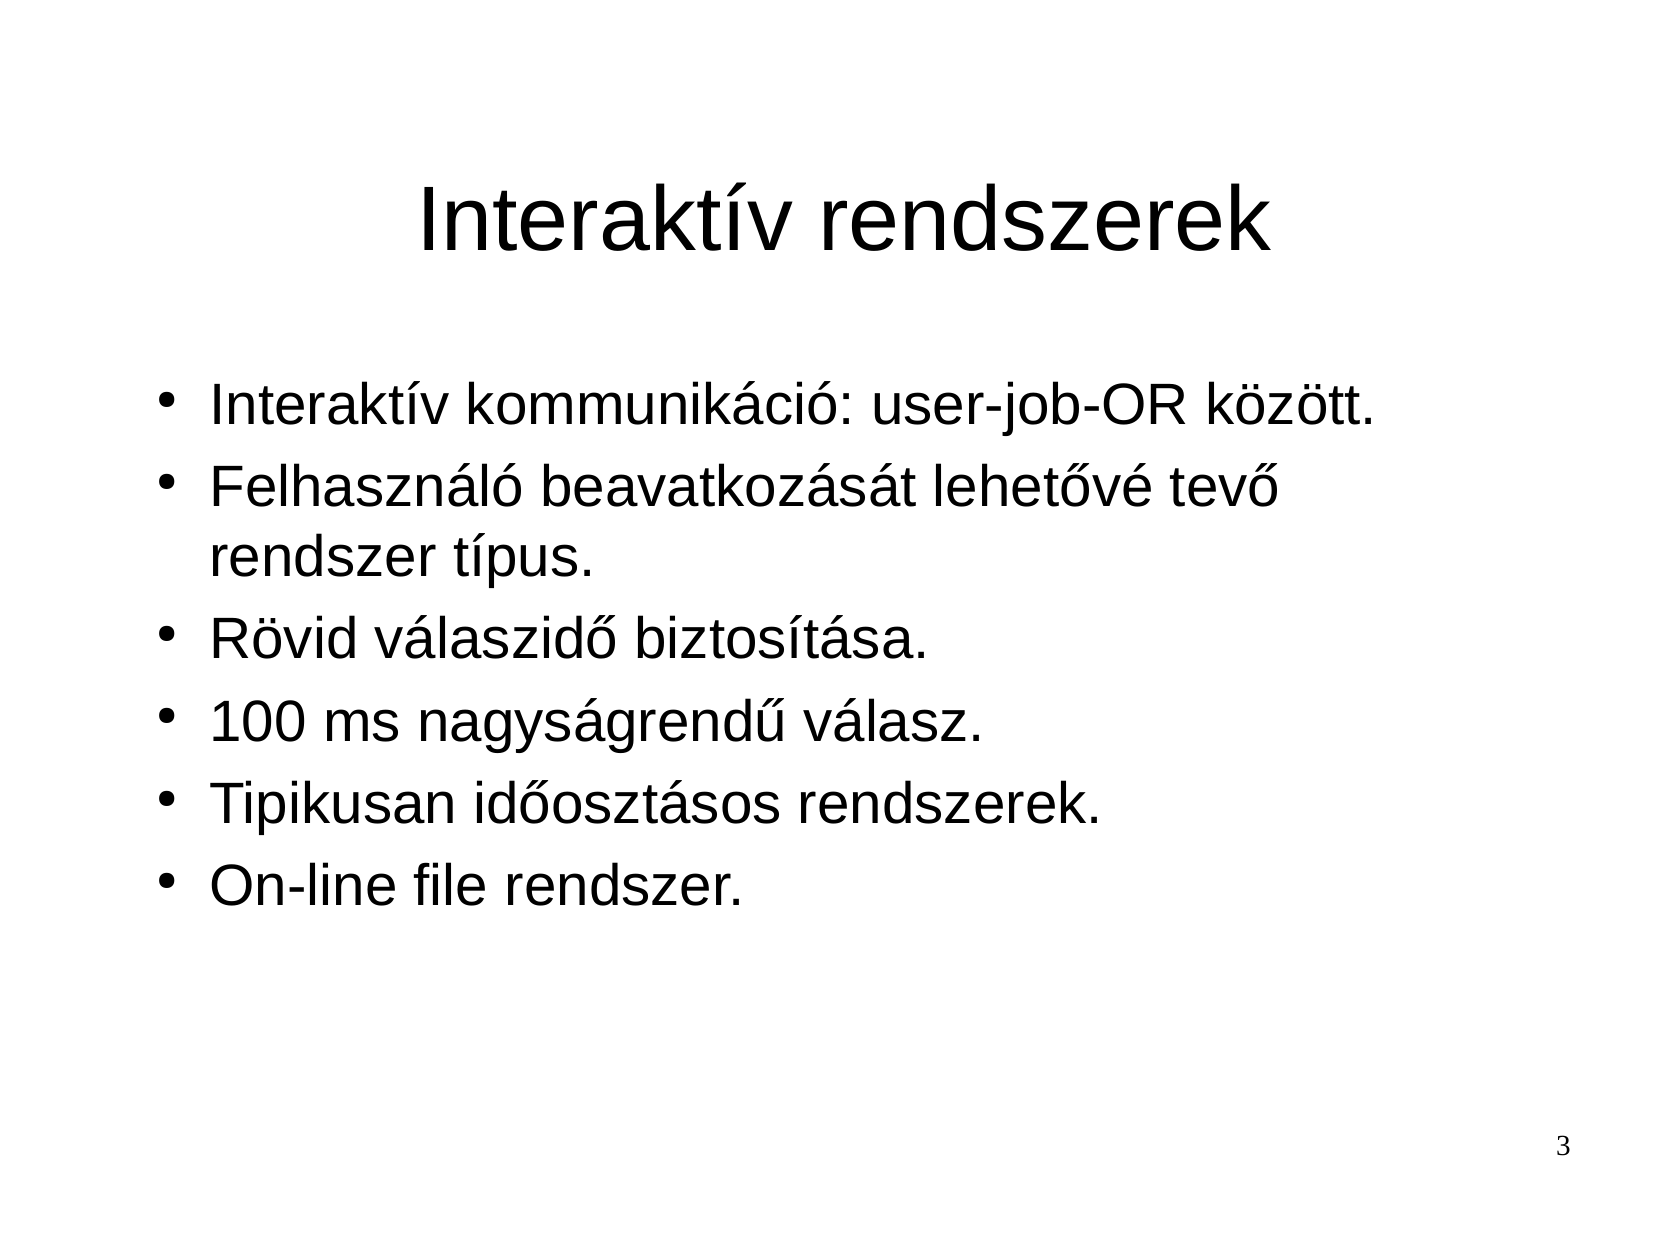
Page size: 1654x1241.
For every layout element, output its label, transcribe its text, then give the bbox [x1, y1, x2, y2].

title Interaktív rendszerek [124, 110, 1530, 317]
list Interaktív kommunikáció: user-job-OR között. Felhasználó beavatkozását lehetővé tevő rendszer típus. Rövid válaszidő biztosítása. 100 ms nagyságrendű válasz. Tipikusan időosztásos rendszerek. On-line file rendszer. [124, 358, 1530, 1103]
